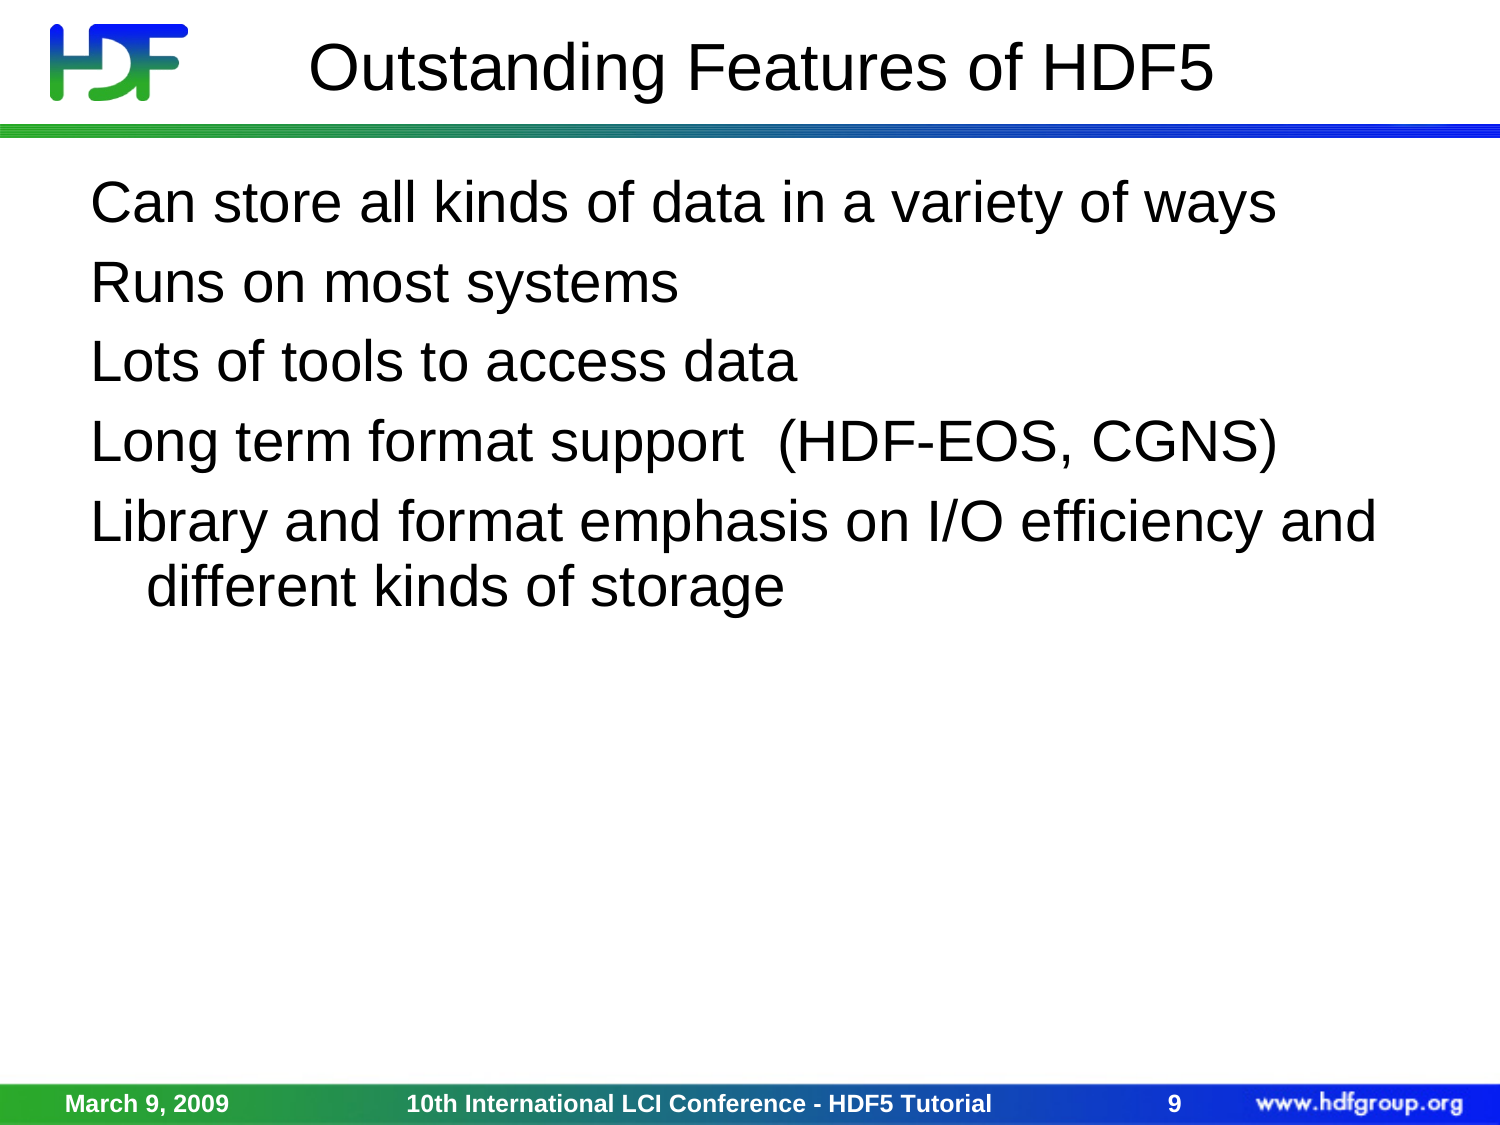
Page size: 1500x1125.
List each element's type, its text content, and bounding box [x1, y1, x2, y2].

title Outstanding Features of HDF5 [187, 22, 1338, 113]
text_box <number> [1112, 1087, 1238, 1125]
text_box March 9, 2009 [49, 1087, 374, 1125]
list Can store all kinds of data in a variety of ways Runs on most systems Lots of tools to access data Long term format support (HDF-EOS, CGNS) Library and format emphasis on I/O efficiency and different kinds of storage [74, 162, 1463, 1063]
text_box 10th International LCI Conference - HDF5 Tutorial [374, 1087, 1026, 1125]
picture [0, 0, 1500, 1125]
